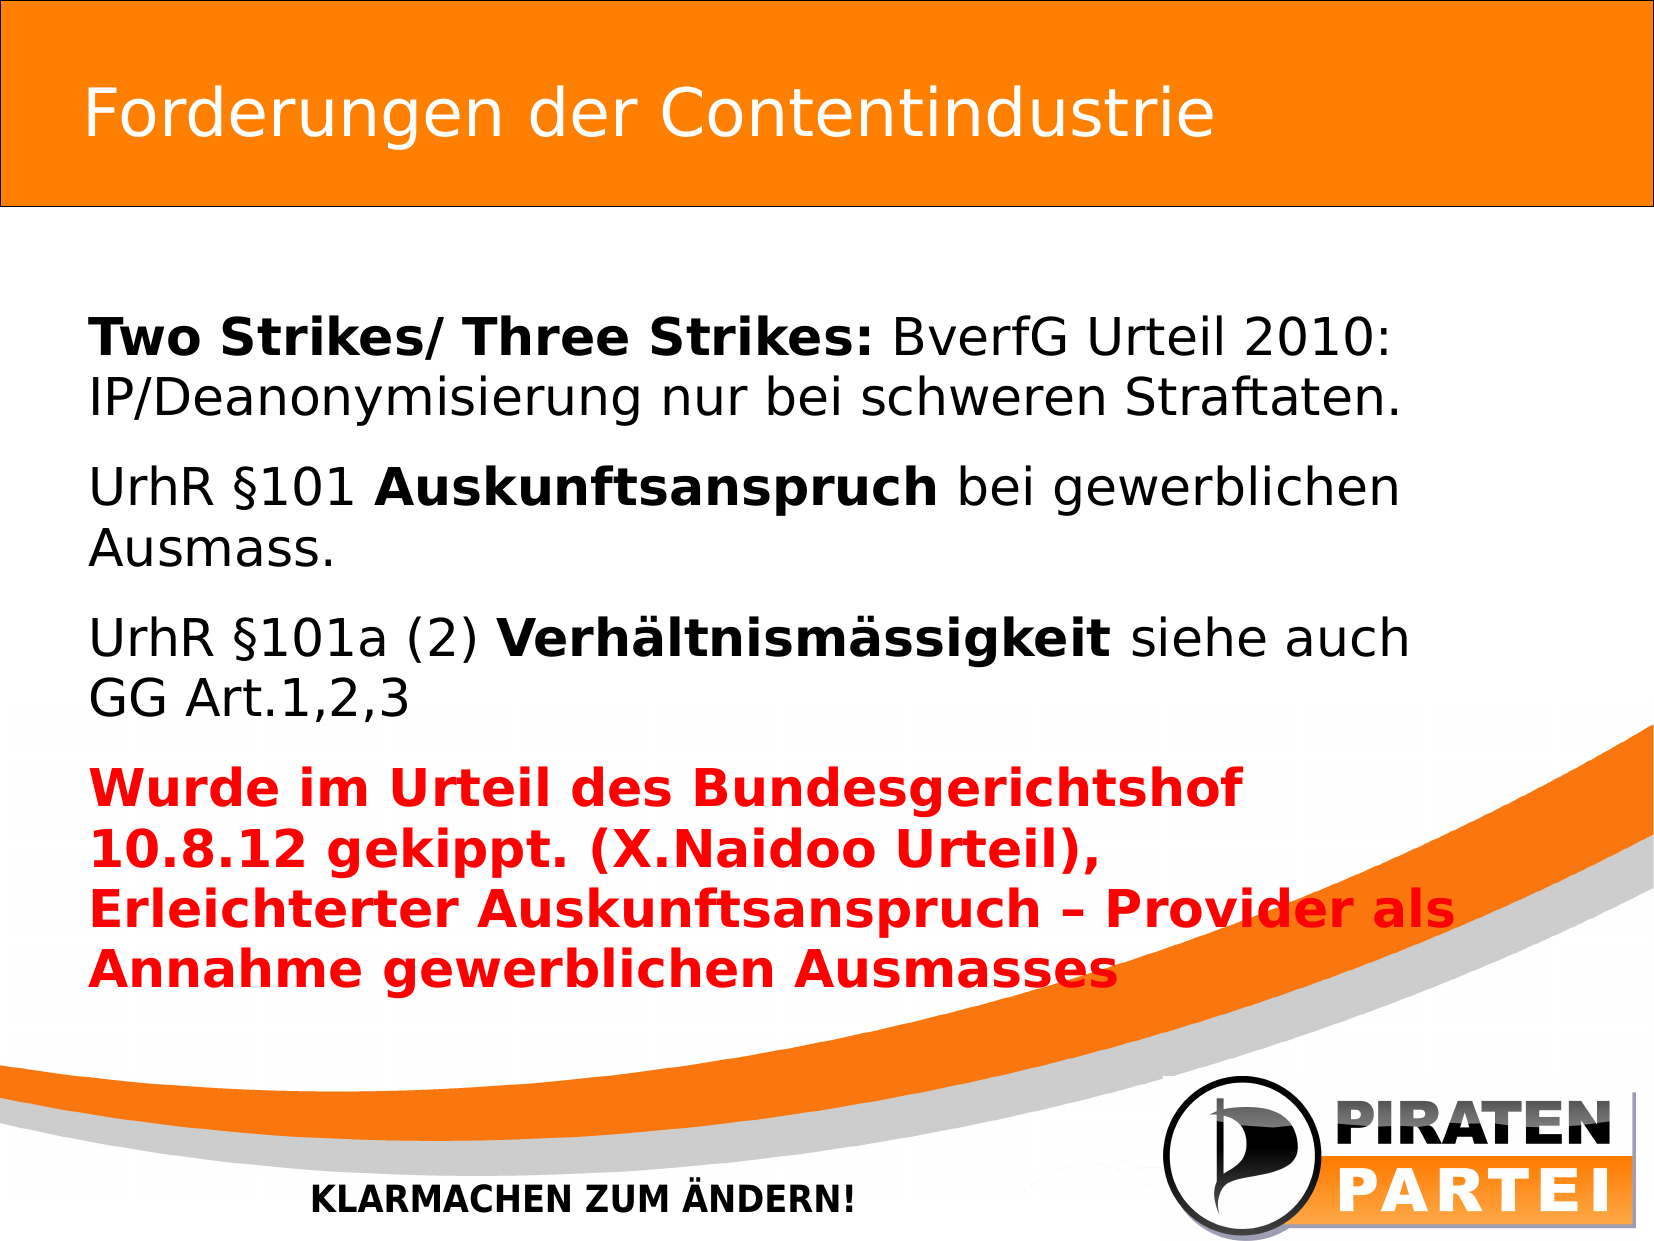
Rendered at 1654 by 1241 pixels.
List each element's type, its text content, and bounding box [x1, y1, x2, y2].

picture [1489, 699, 1654, 1241]
title Forderungen der Contentindustrie [82, 56, 1571, 170]
list Two Strikes/ Three Strikes: BverfG Urteil 2010: IP/Deanonymisierung nur bei schweren Straftaten. UrhR §101 Auskunftsanspruch bei gewerblichen Ausmass. UrhR §101a (2) Verhältnismässigkeit siehe auch GG Art.1,2,3 Wurde im Urteil des Bundesgerichtshof 10.8.12 gekippt. (X.Naidoo Urteil), Erleichterter Auskunftsanspruch – Provider als Annahme gewerblichen Ausmasses [0, 289, 1489, 1241]
